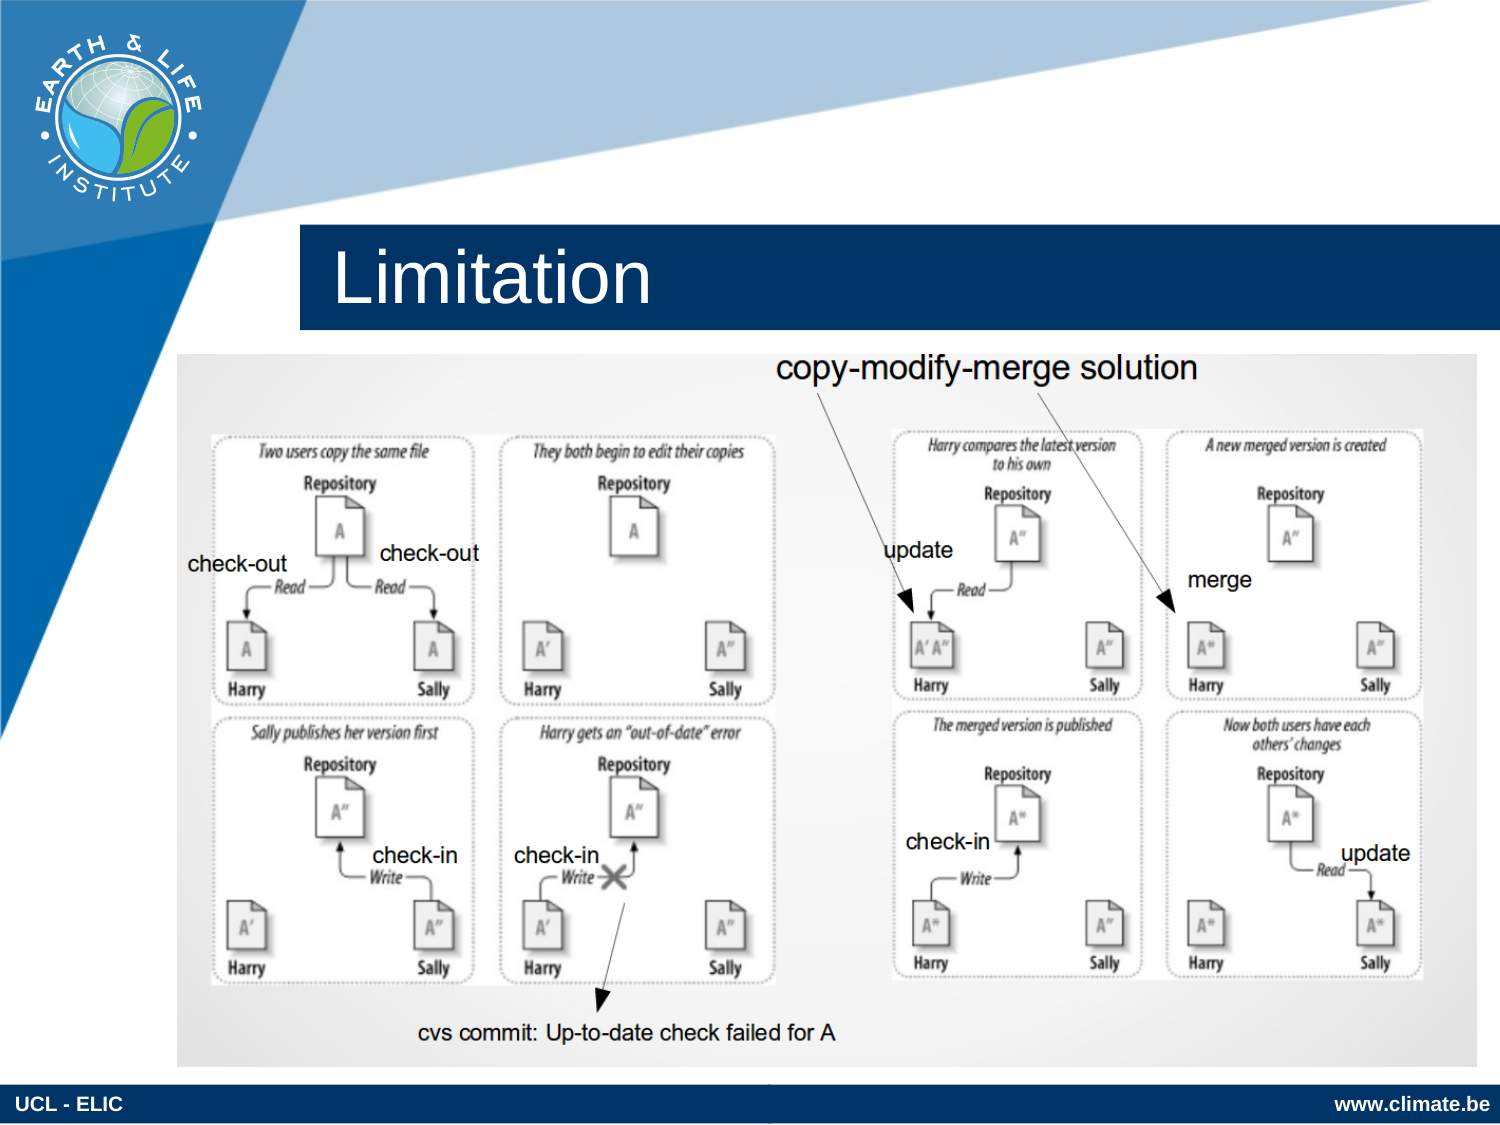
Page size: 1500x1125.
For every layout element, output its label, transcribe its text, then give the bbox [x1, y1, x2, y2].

title Limitation [300, 224, 1500, 331]
picture [0, 0, 1500, 1067]
